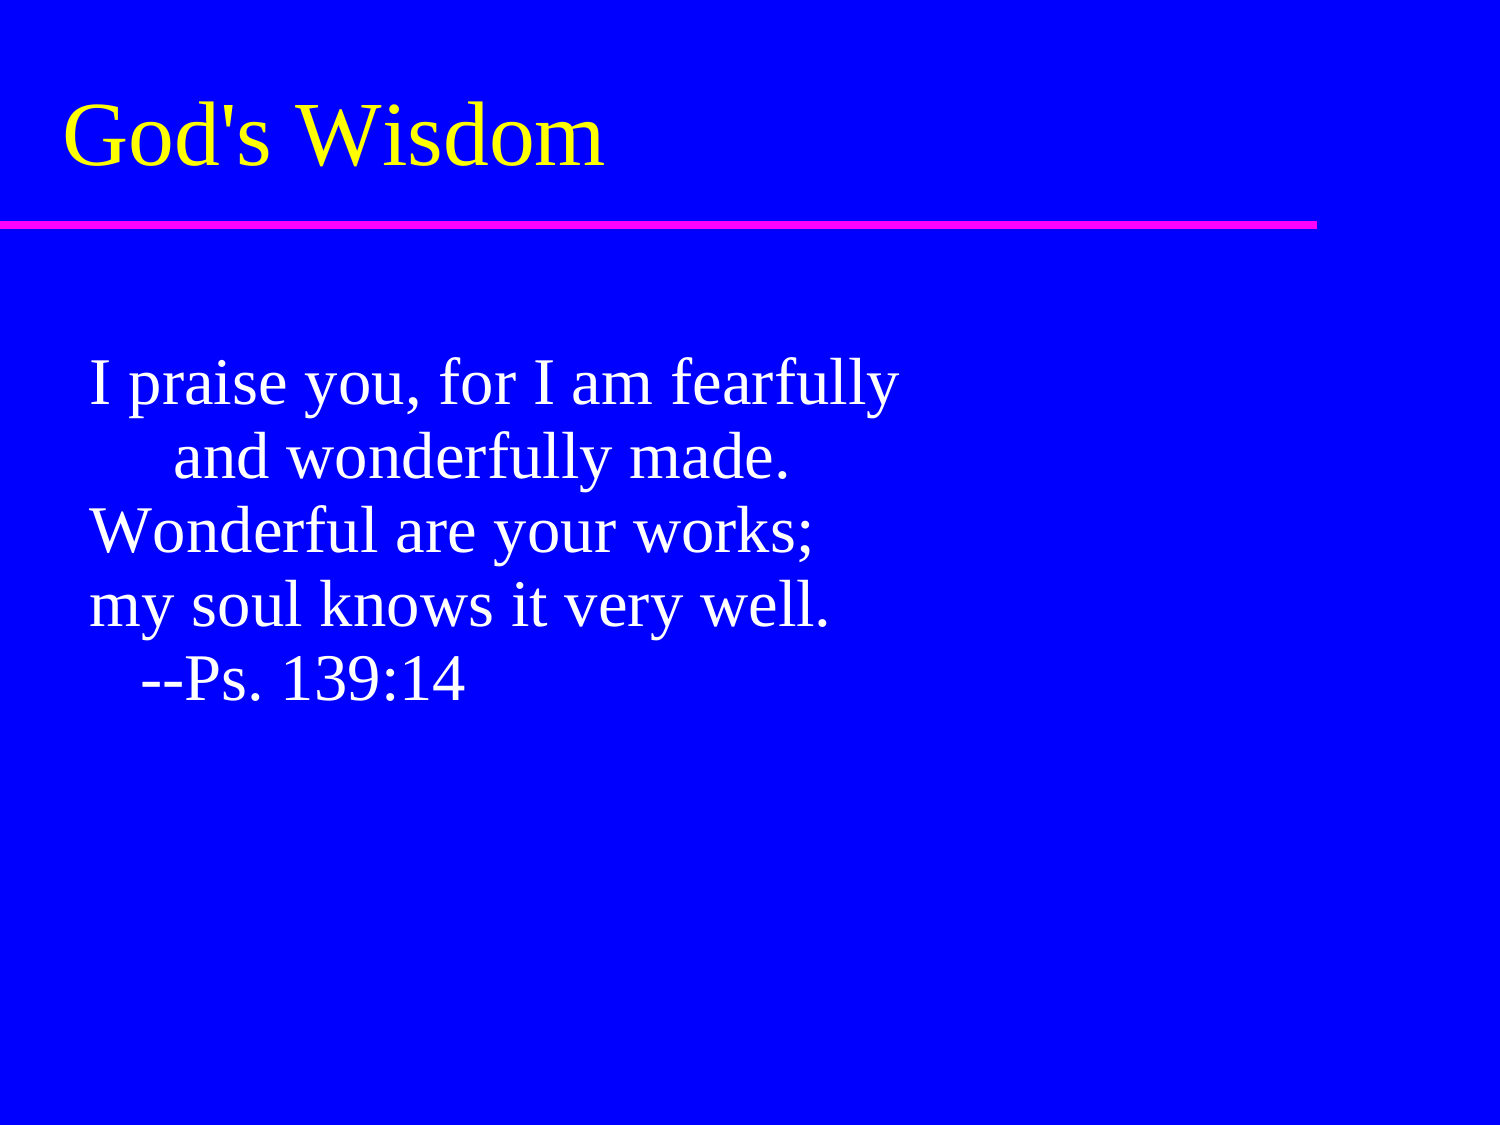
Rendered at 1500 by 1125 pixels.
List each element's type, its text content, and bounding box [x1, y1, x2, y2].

text_box I praise you, for I am fearfully and wonderfully made. Wonderful are your works; my soul knows it very well. --Ps. 139:14 [75, 337, 1463, 723]
title God's Wisdom [62, 51, 1338, 218]
